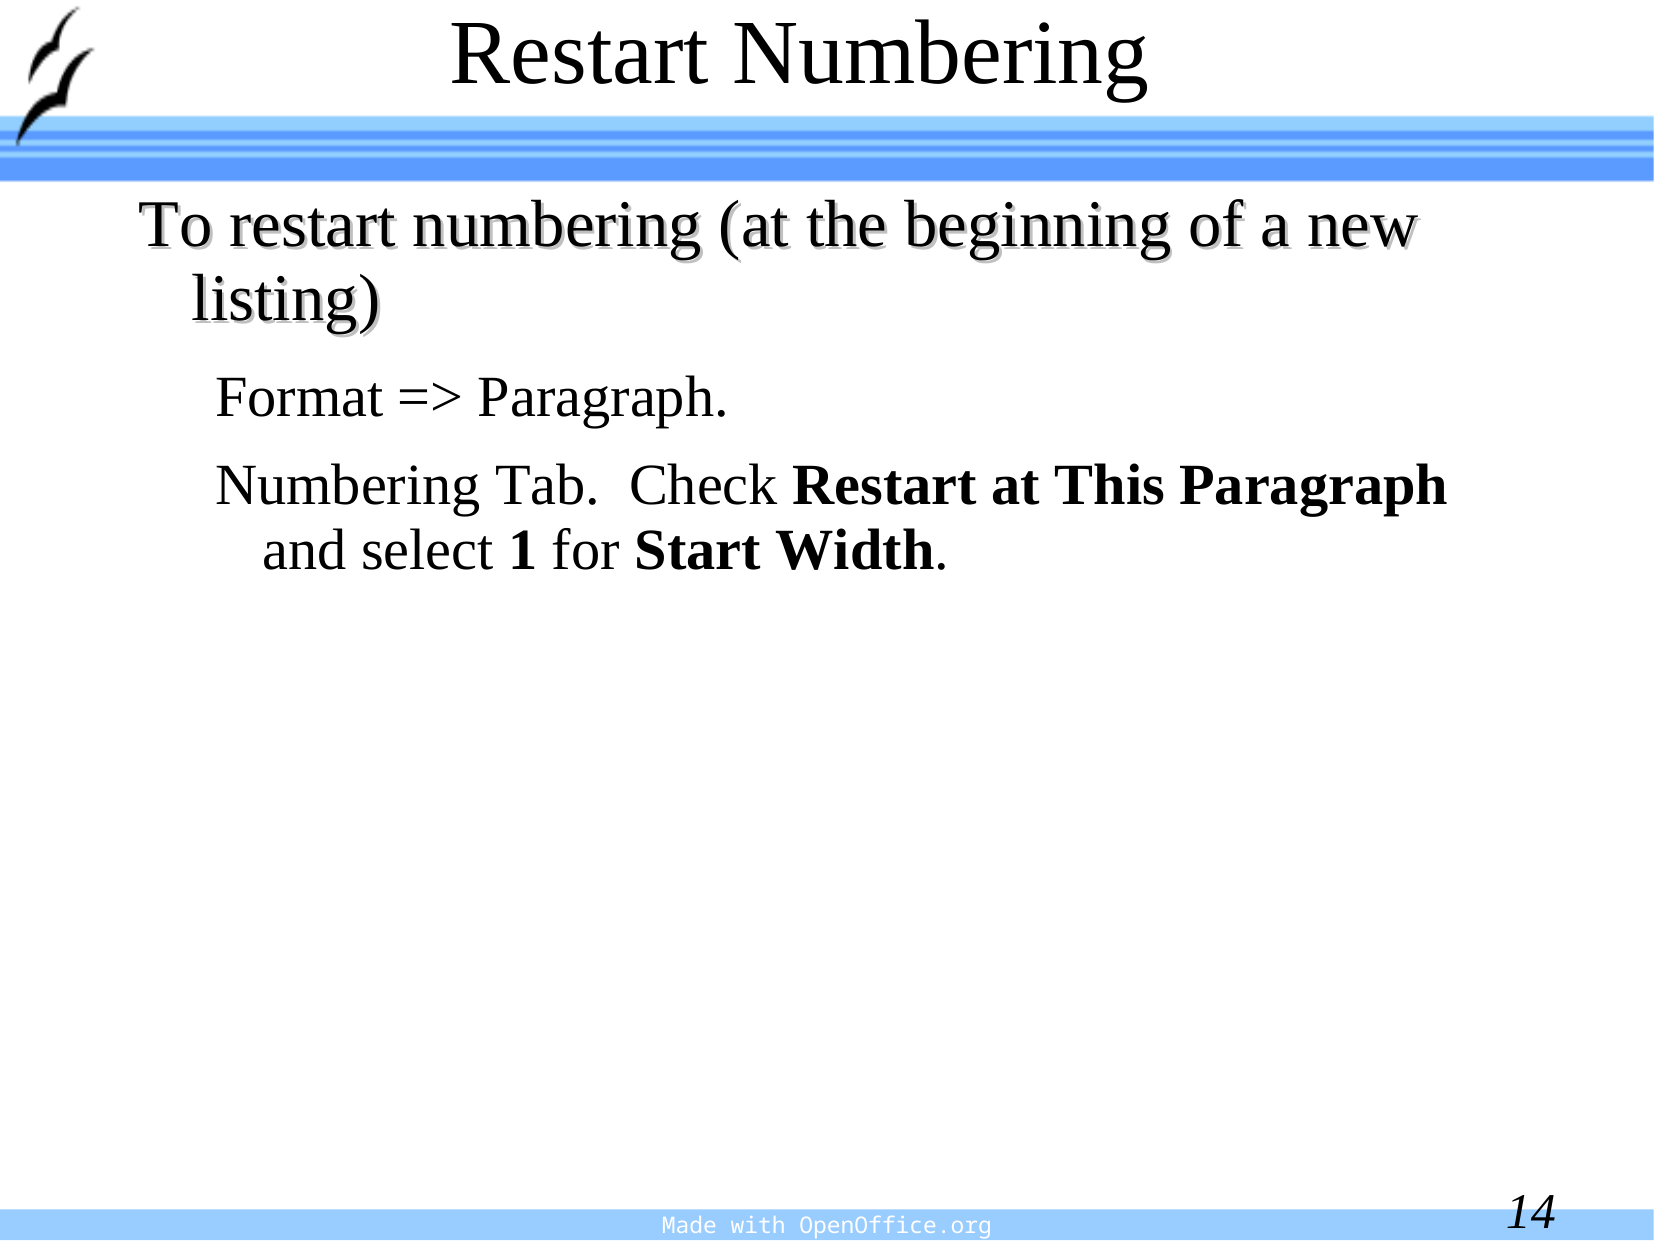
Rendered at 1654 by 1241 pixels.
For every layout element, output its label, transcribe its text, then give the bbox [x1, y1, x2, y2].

list To restart numbering (at the beginning of a new listing) Format => Paragraph. Numbering Tab. Check Restart at This Paragraph and select 1 for Start Width. [120, 187, 1533, 1195]
picture [0, 0, 1654, 188]
title Restart Numbering [94, 0, 1507, 117]
